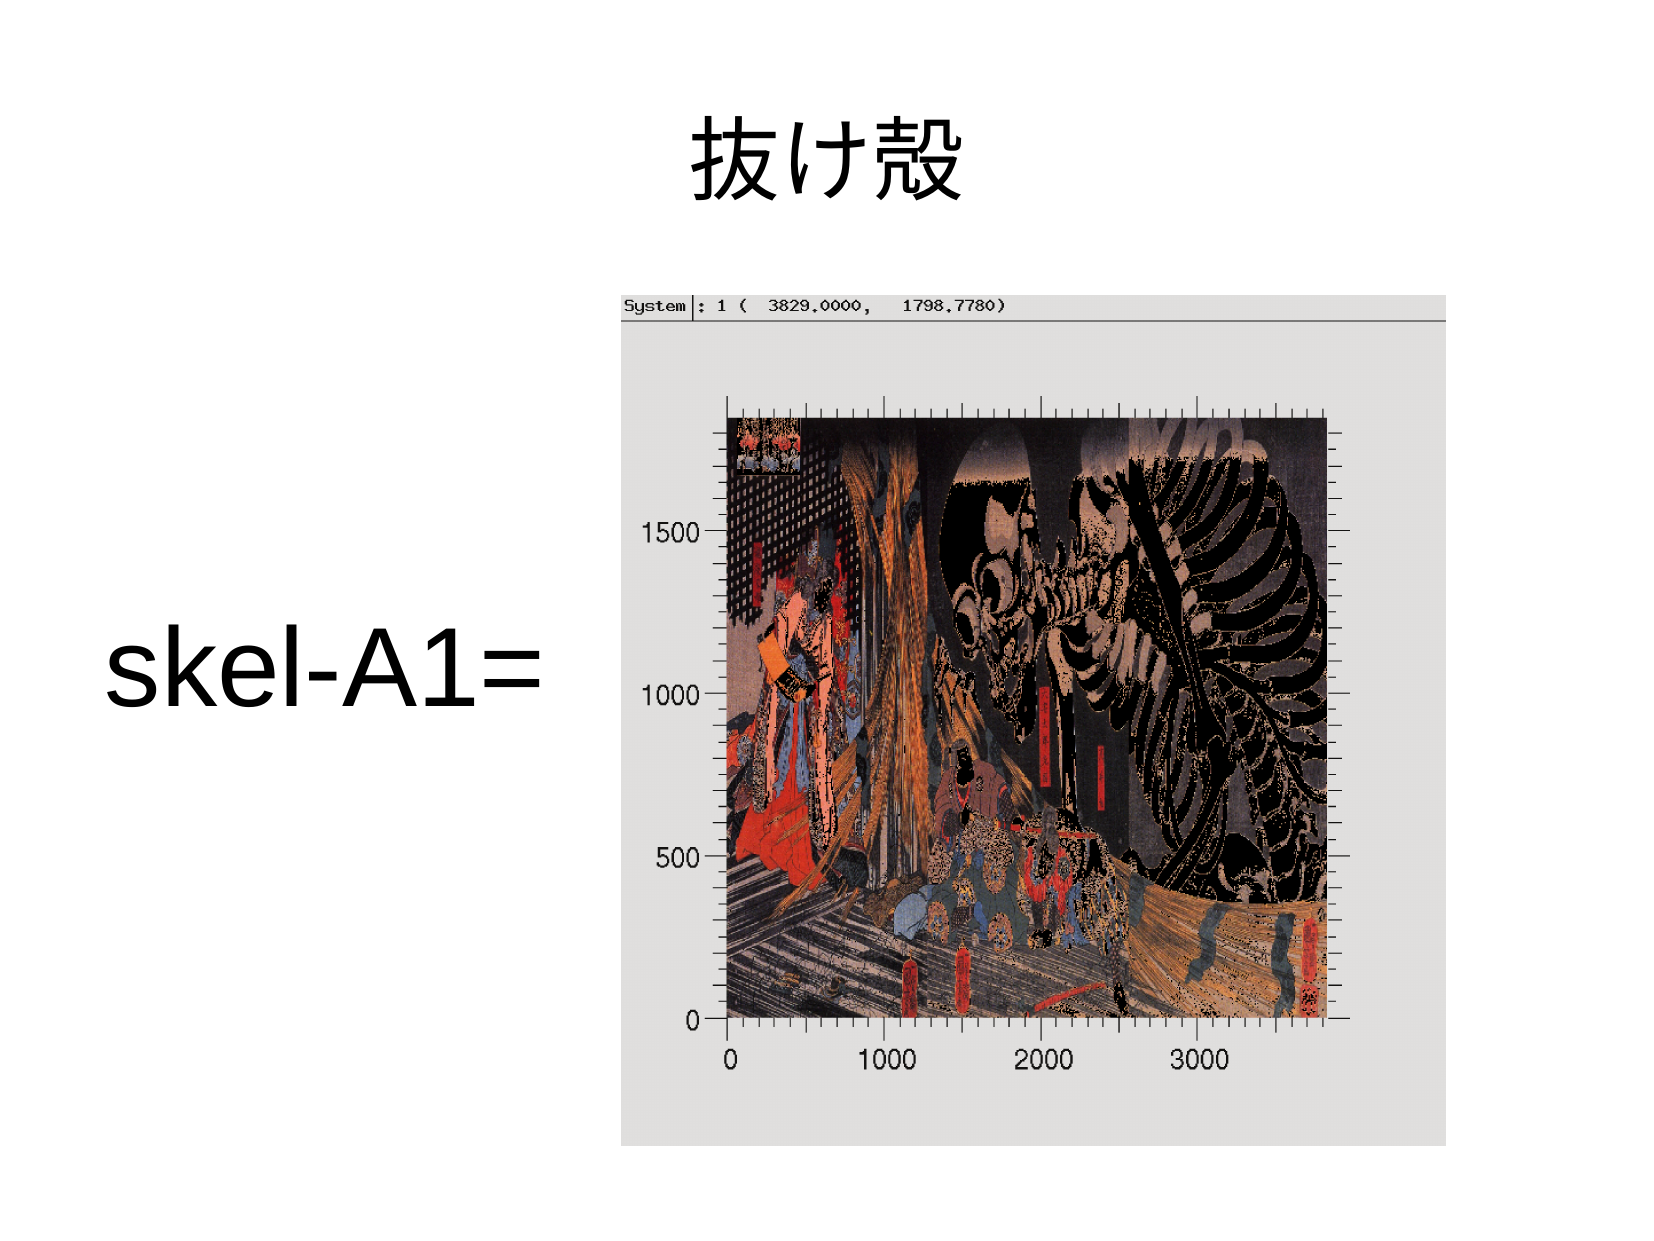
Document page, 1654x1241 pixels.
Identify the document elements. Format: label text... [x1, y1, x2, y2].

picture [621, 295, 1447, 1147]
text_box skel-A1= [90, 590, 561, 731]
title 抜け殻 [82, 56, 1571, 249]
